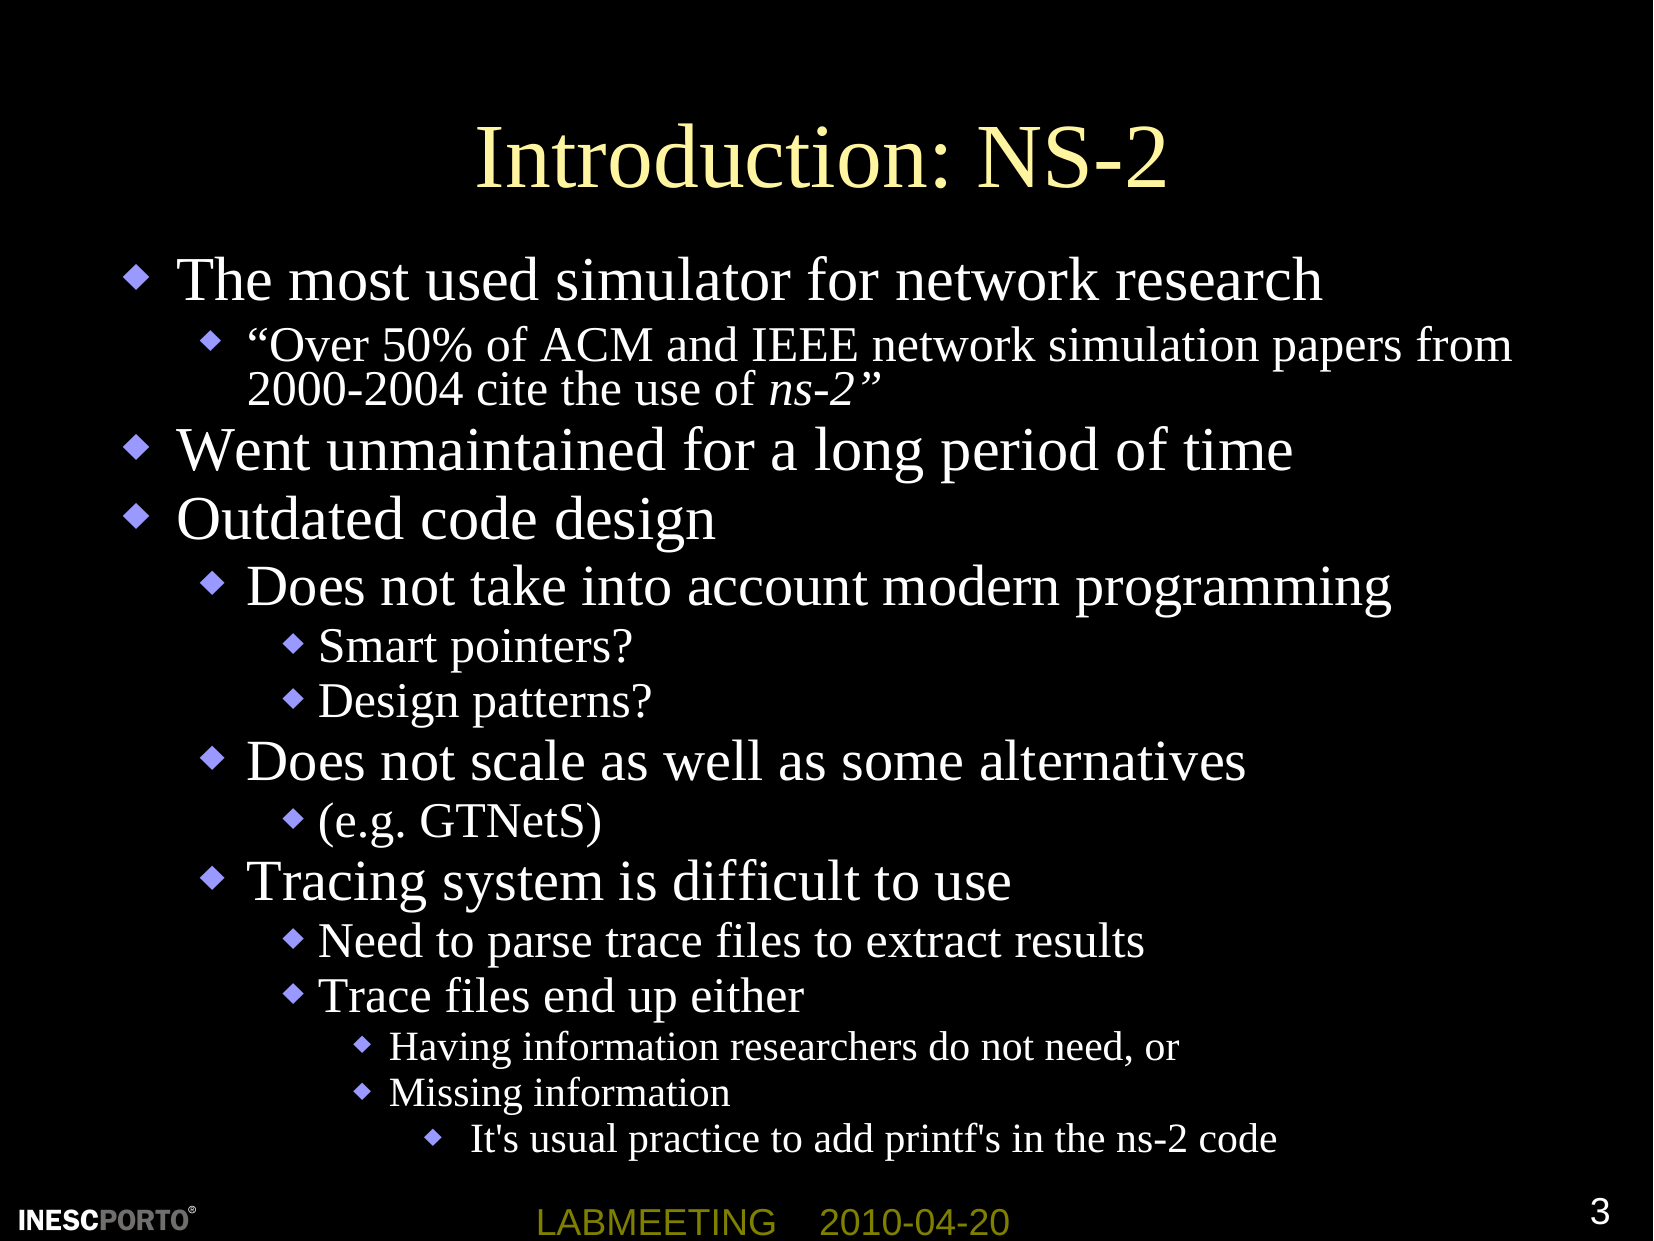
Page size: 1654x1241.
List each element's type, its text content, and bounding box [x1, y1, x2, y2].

picture [9, 1181, 201, 1241]
title Introduction: NS-2 [40, 48, 1607, 264]
list The most used simulator for network research “Over 50% of ACM and IEEE network simulation papers from 2000-2004 cite the use of ns-2” Went unmaintained for a long period of time Outdated code design Does not take into account modern programming Smart pointers? Design patterns? Does not scale as well as some alternatives (e.g. GTNetS) Tracing system is difficult to use Need to parse trace files to extract results Trace files end up either Having information researchers do not need, or Missing information It's usual practice to add printf's in the ns-2 code [105, 244, 1552, 1162]
